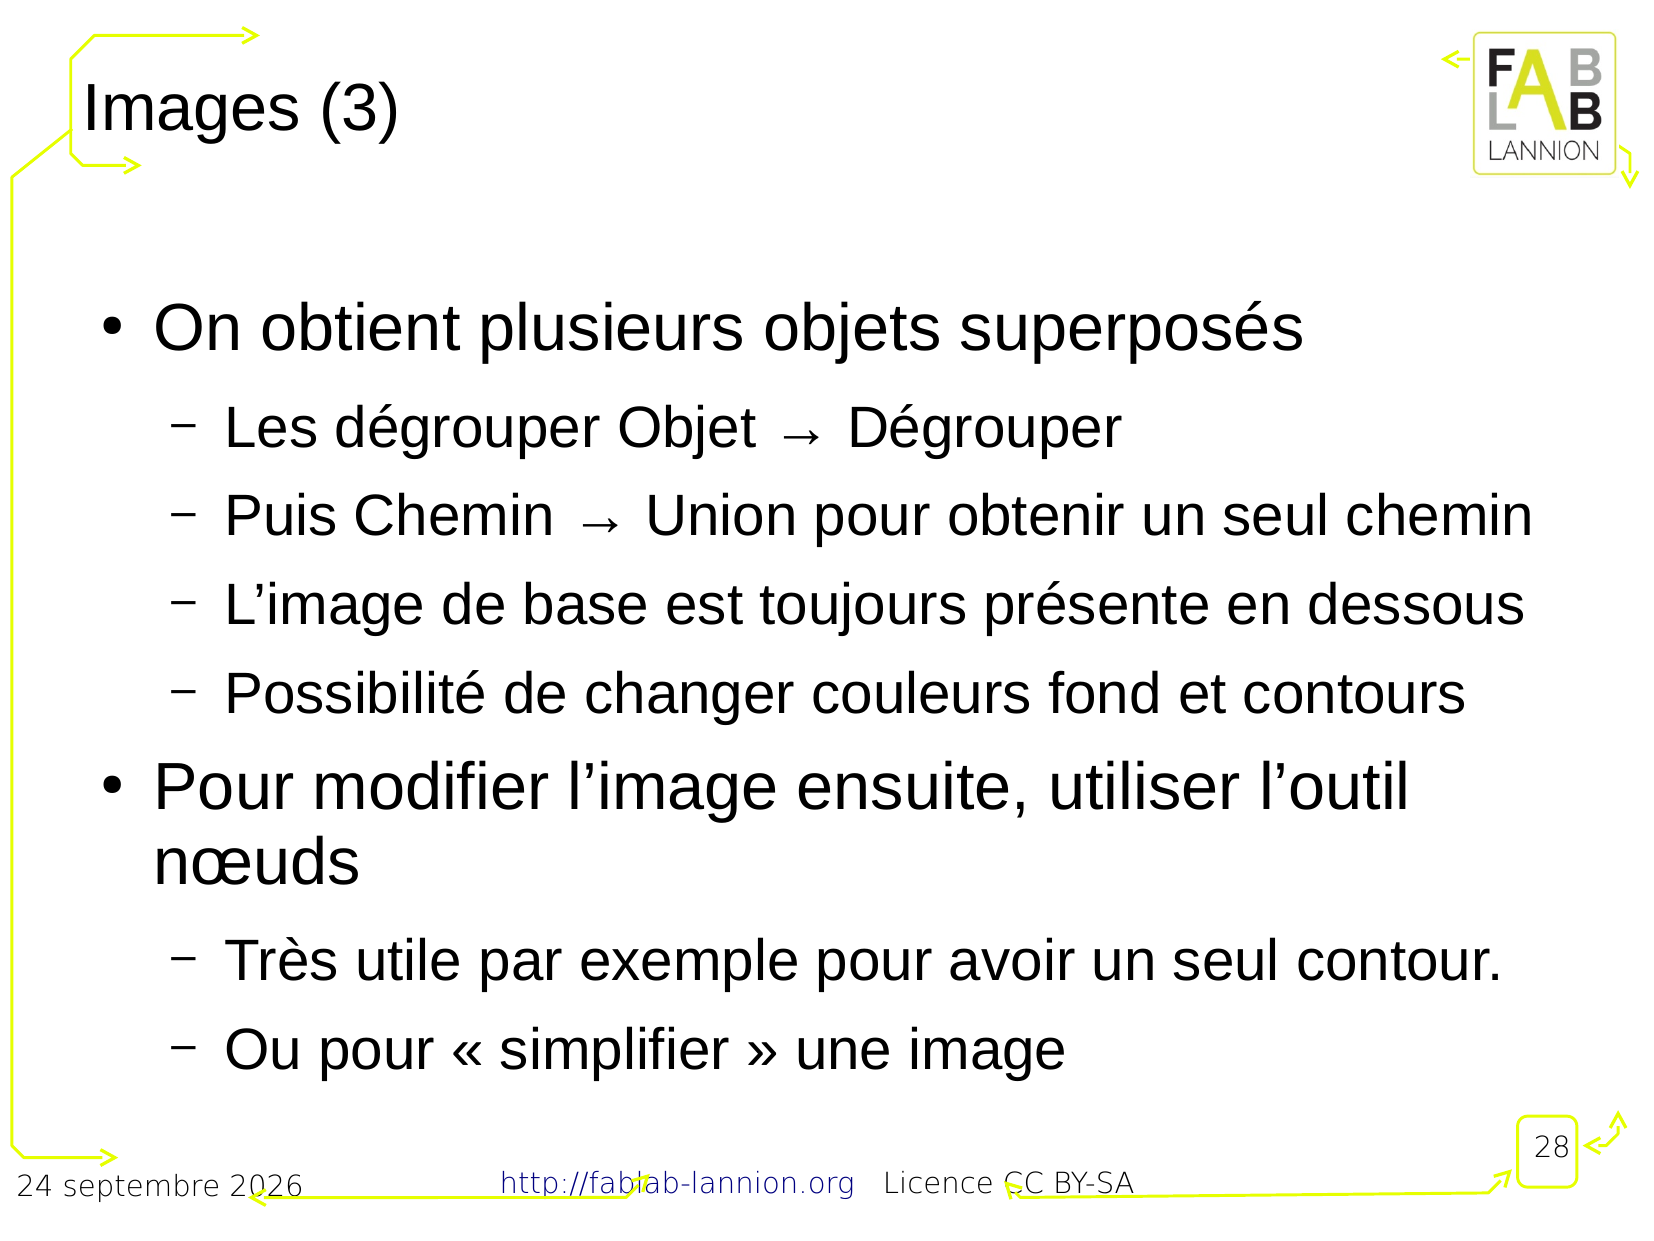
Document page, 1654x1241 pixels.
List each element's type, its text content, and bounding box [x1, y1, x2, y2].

picture [1470, 29, 1619, 178]
title Images (3) [82, 49, 1441, 166]
list On obtient plusieurs objets superposés Les dégrouper Objet → Dégrouper Puis Chemin → Union pour obtenir un seul chemin L’image de base est toujours présente en dessous Possibilité de changer couleurs fond et contours Pour modifier l’image ensuite, utiliser l’outil nœuds Très utile par exemple pour avoir un seul contour. Ou pour « simplifier » une image [82, 290, 1571, 1123]
